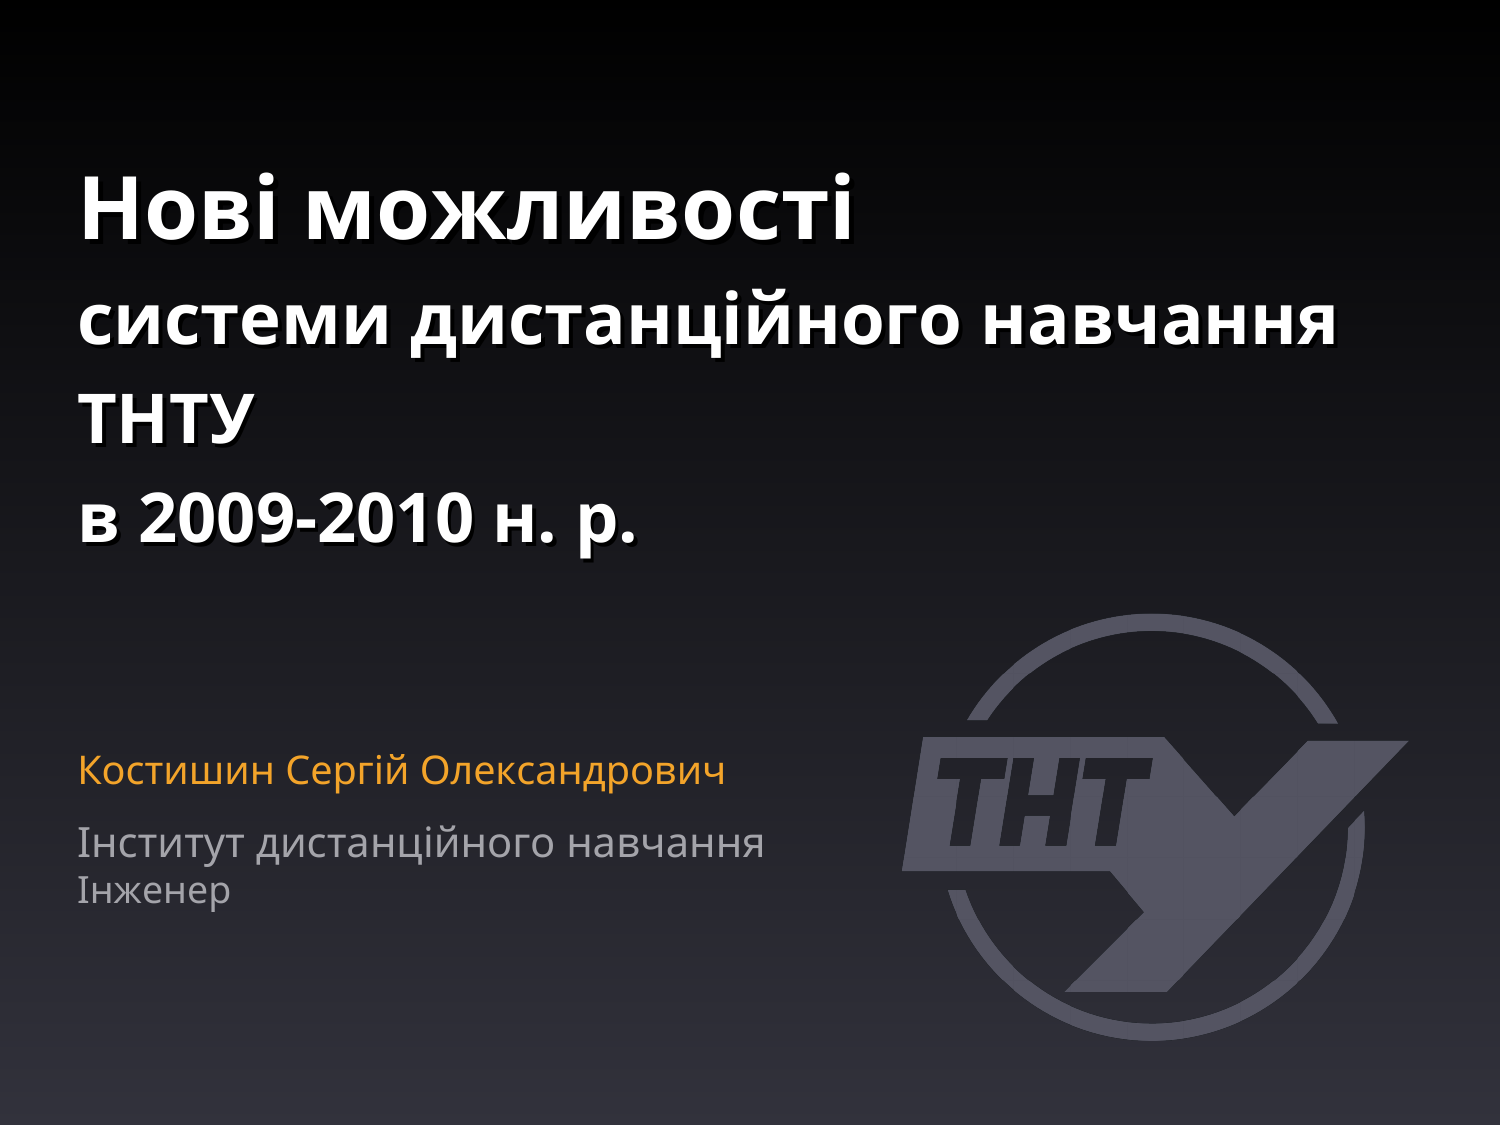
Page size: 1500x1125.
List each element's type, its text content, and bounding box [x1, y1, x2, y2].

subtitle Костишин Сергій Олександрович [62, 737, 813, 808]
text_box Інститут дистанційного навчання Інженер [62, 808, 850, 919]
title Нові можливості системи дистанційного навчання ТНТУ в 2009-2010 н. р. [62, 125, 1500, 563]
picture [900, 612, 1411, 1042]
